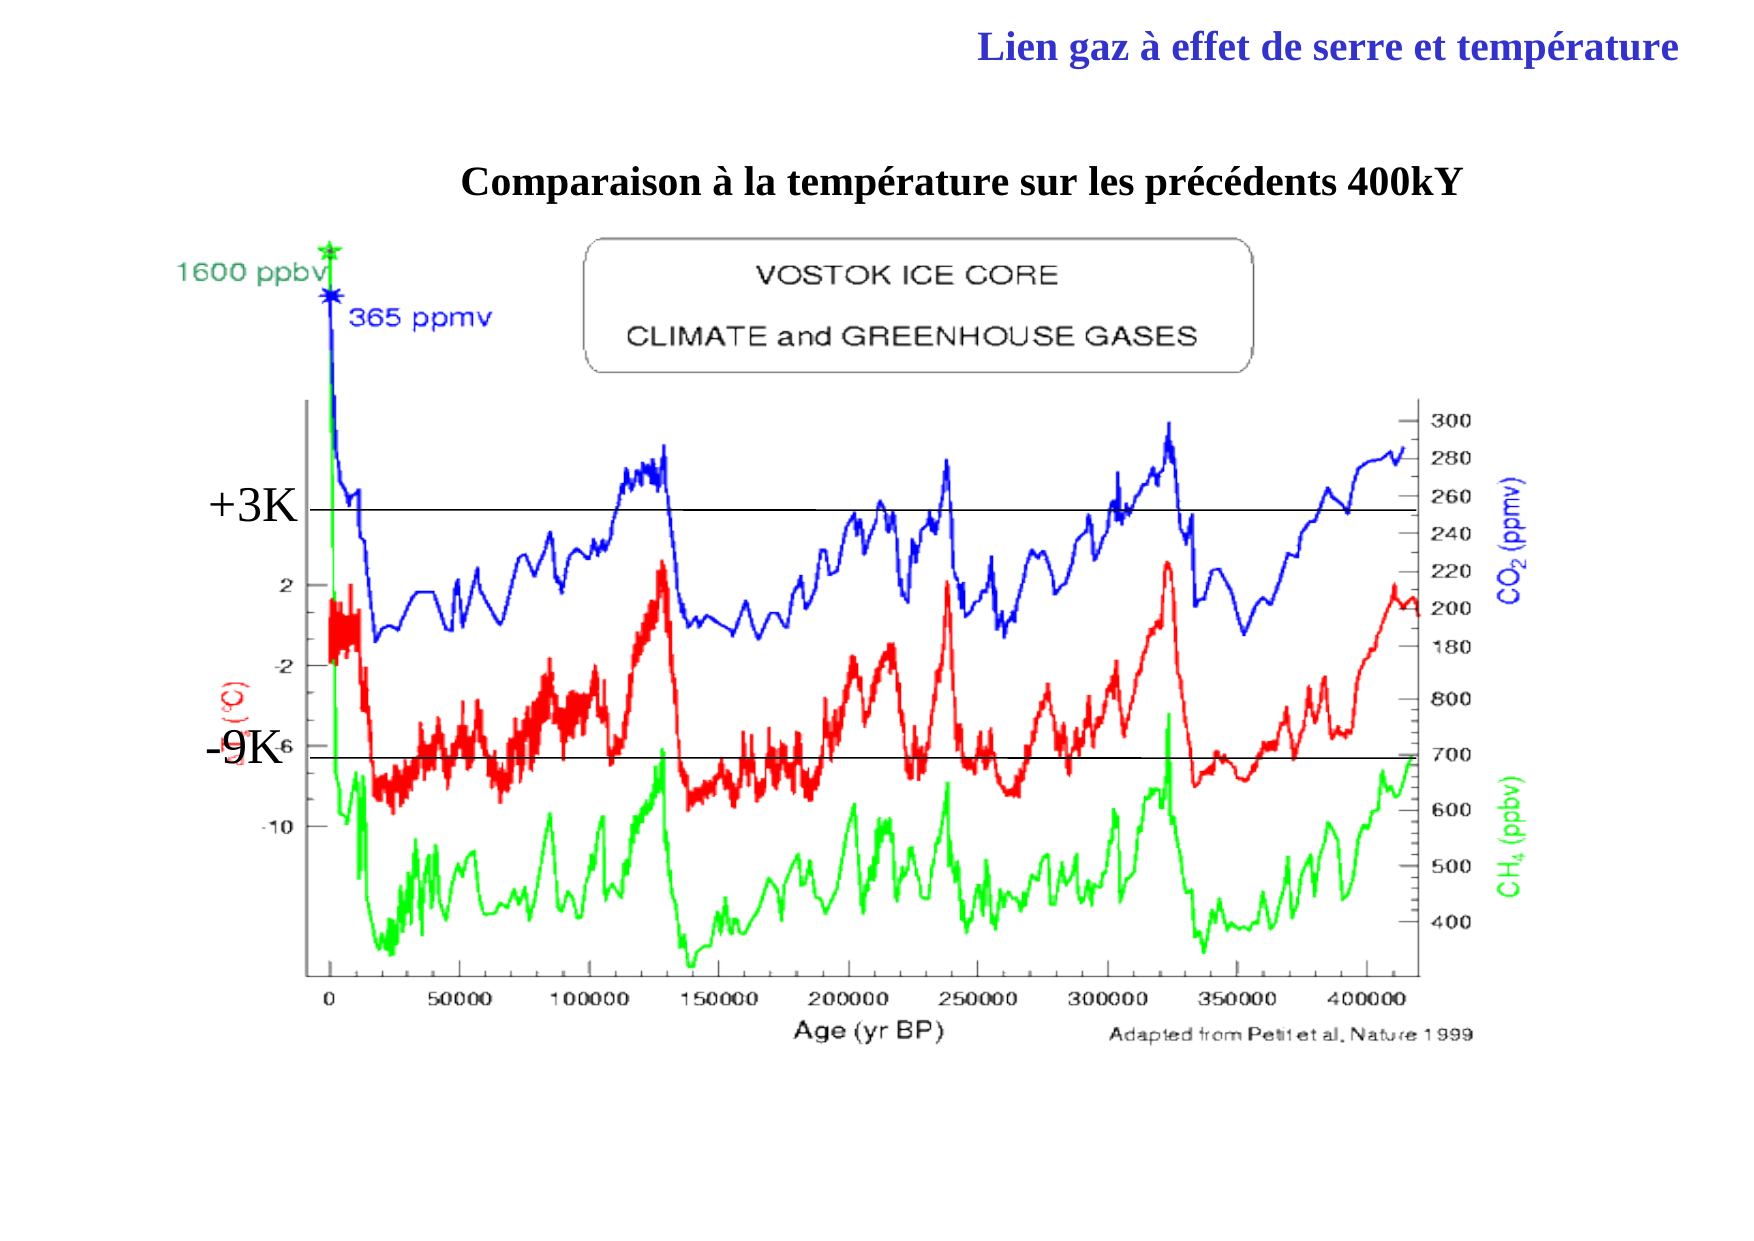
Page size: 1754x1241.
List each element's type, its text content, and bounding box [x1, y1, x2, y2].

picture [121, 211, 1619, 1089]
text_box +3K [194, 468, 314, 541]
text_box Lien gaz à effet de serre et température [962, 16, 1695, 77]
text_box -9K [190, 710, 299, 782]
text_box Comparaison à la température sur les précédents 400kY [445, 151, 1491, 212]
